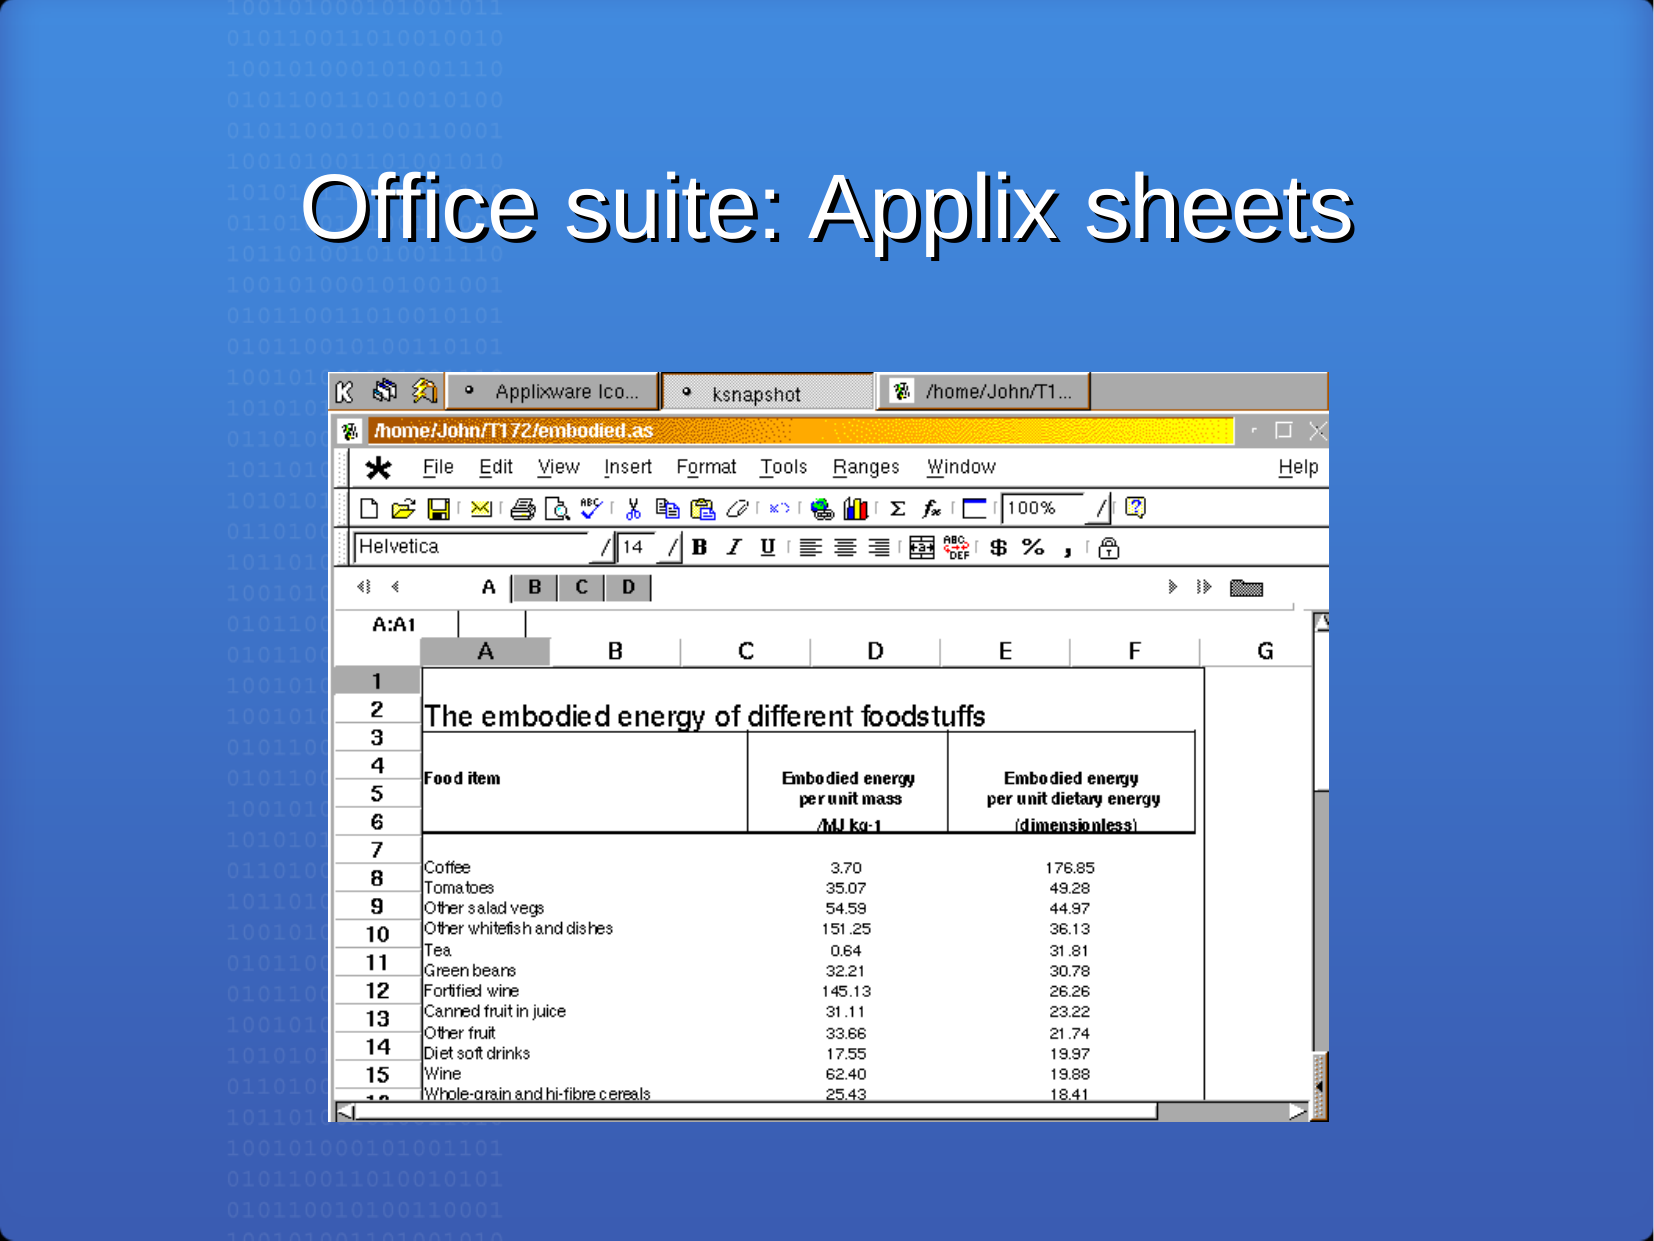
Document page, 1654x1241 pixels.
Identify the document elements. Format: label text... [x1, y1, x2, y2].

picture [0, 0, 1654, 1241]
title Office suite: Applix sheets [121, 110, 1534, 303]
